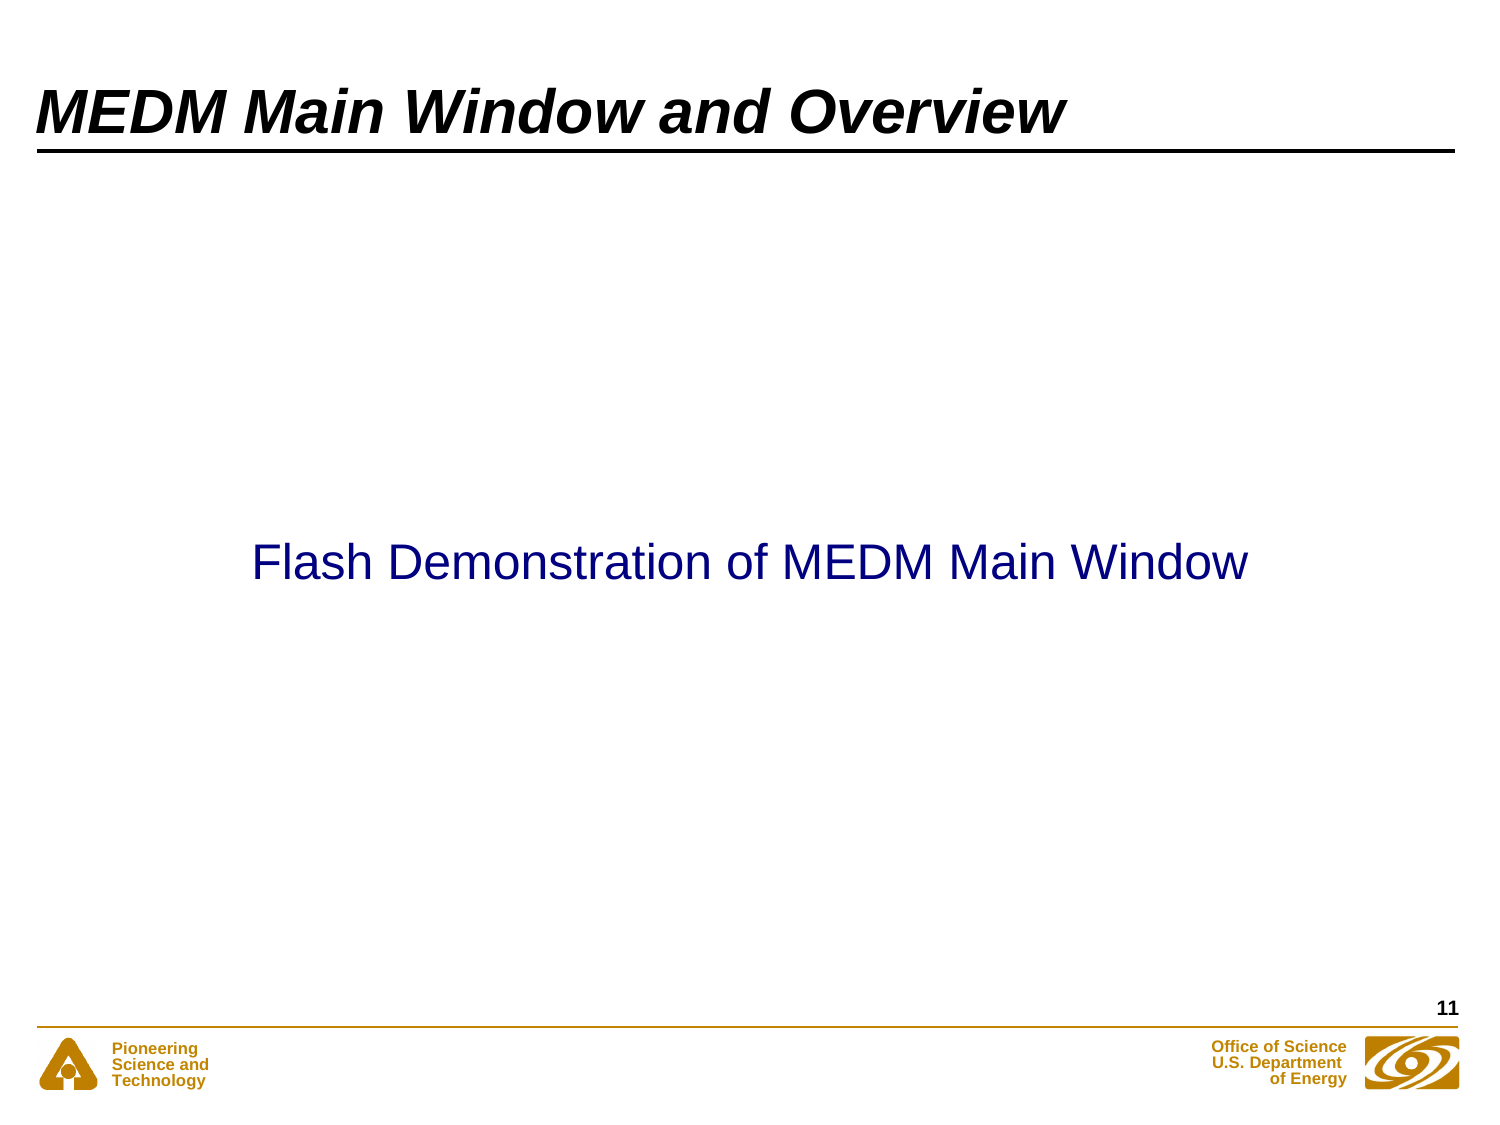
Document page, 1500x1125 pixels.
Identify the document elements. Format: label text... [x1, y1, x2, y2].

text_box Flash Demonstration of MEDM Main Window [187, 527, 1313, 598]
picture [1362, 1032, 1463, 1093]
title MEDM Main Window and Overview [21, 75, 1459, 154]
picture [35, 1034, 101, 1094]
